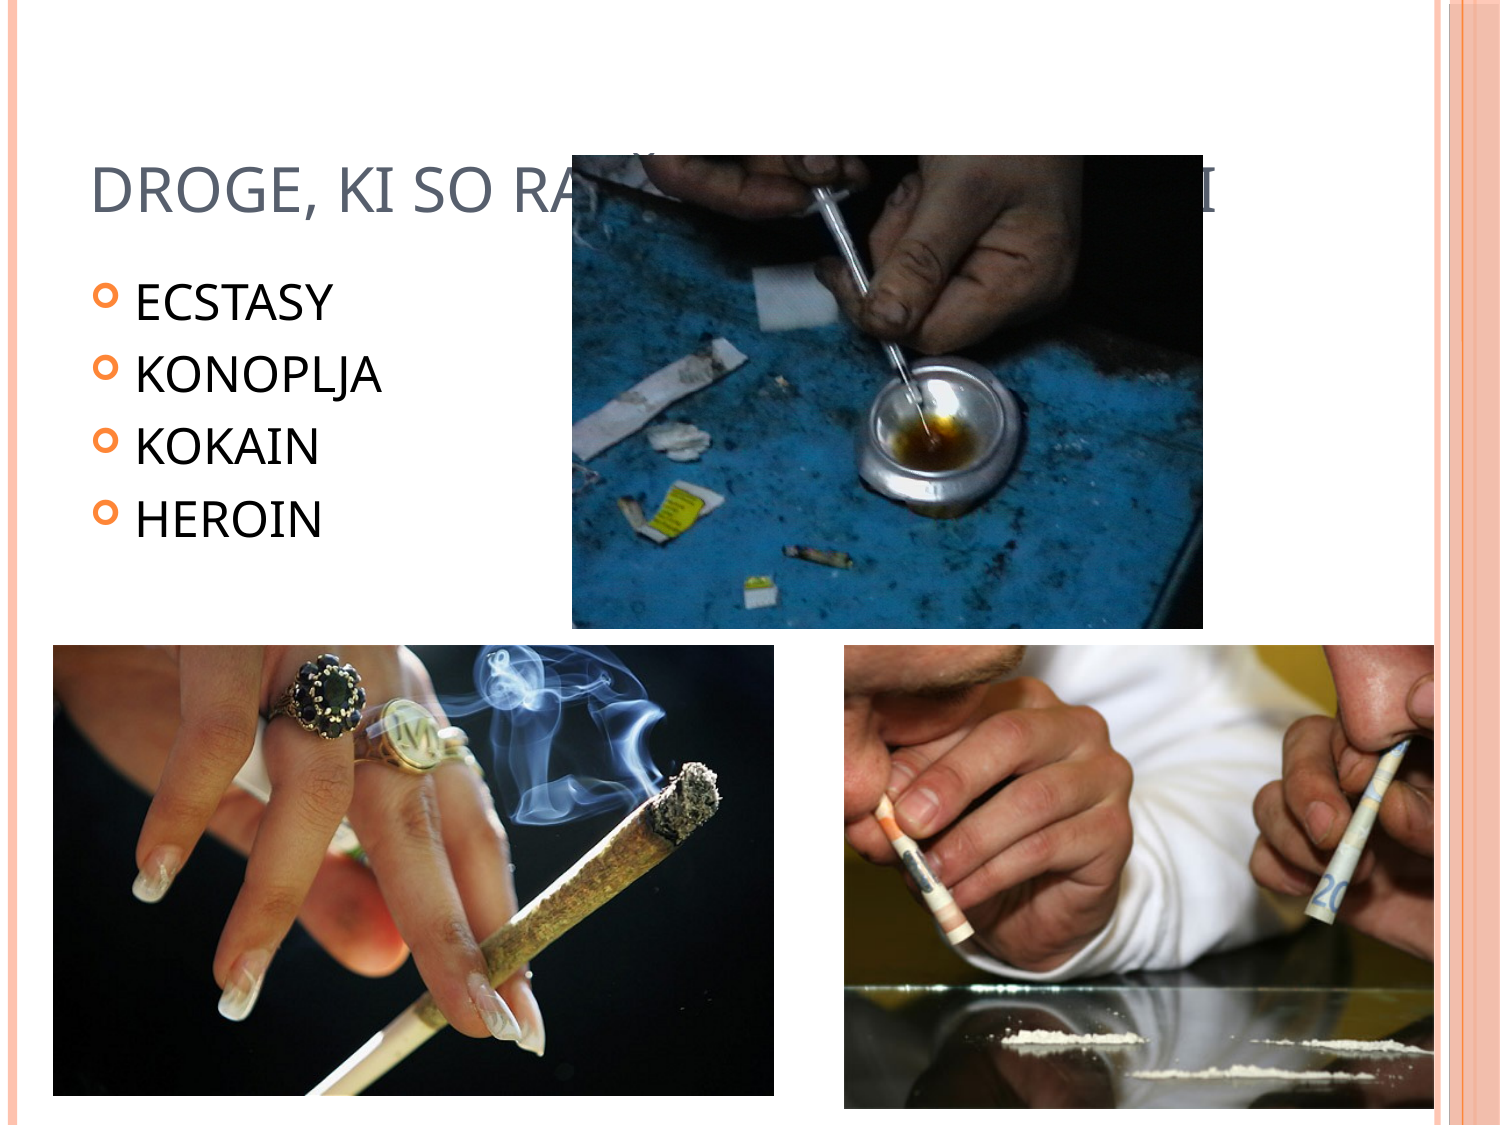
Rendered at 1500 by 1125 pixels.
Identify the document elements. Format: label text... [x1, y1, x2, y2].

picture [53, 645, 774, 1097]
title DROGE, KI SO RAZŠIRJENE V SLOVENIJI [75, 45, 1300, 233]
picture [844, 645, 1434, 1109]
picture [572, 155, 1203, 629]
list ECSTASY KONOPLJA KOKAIN HEROIN [75, 262, 1300, 1062]
